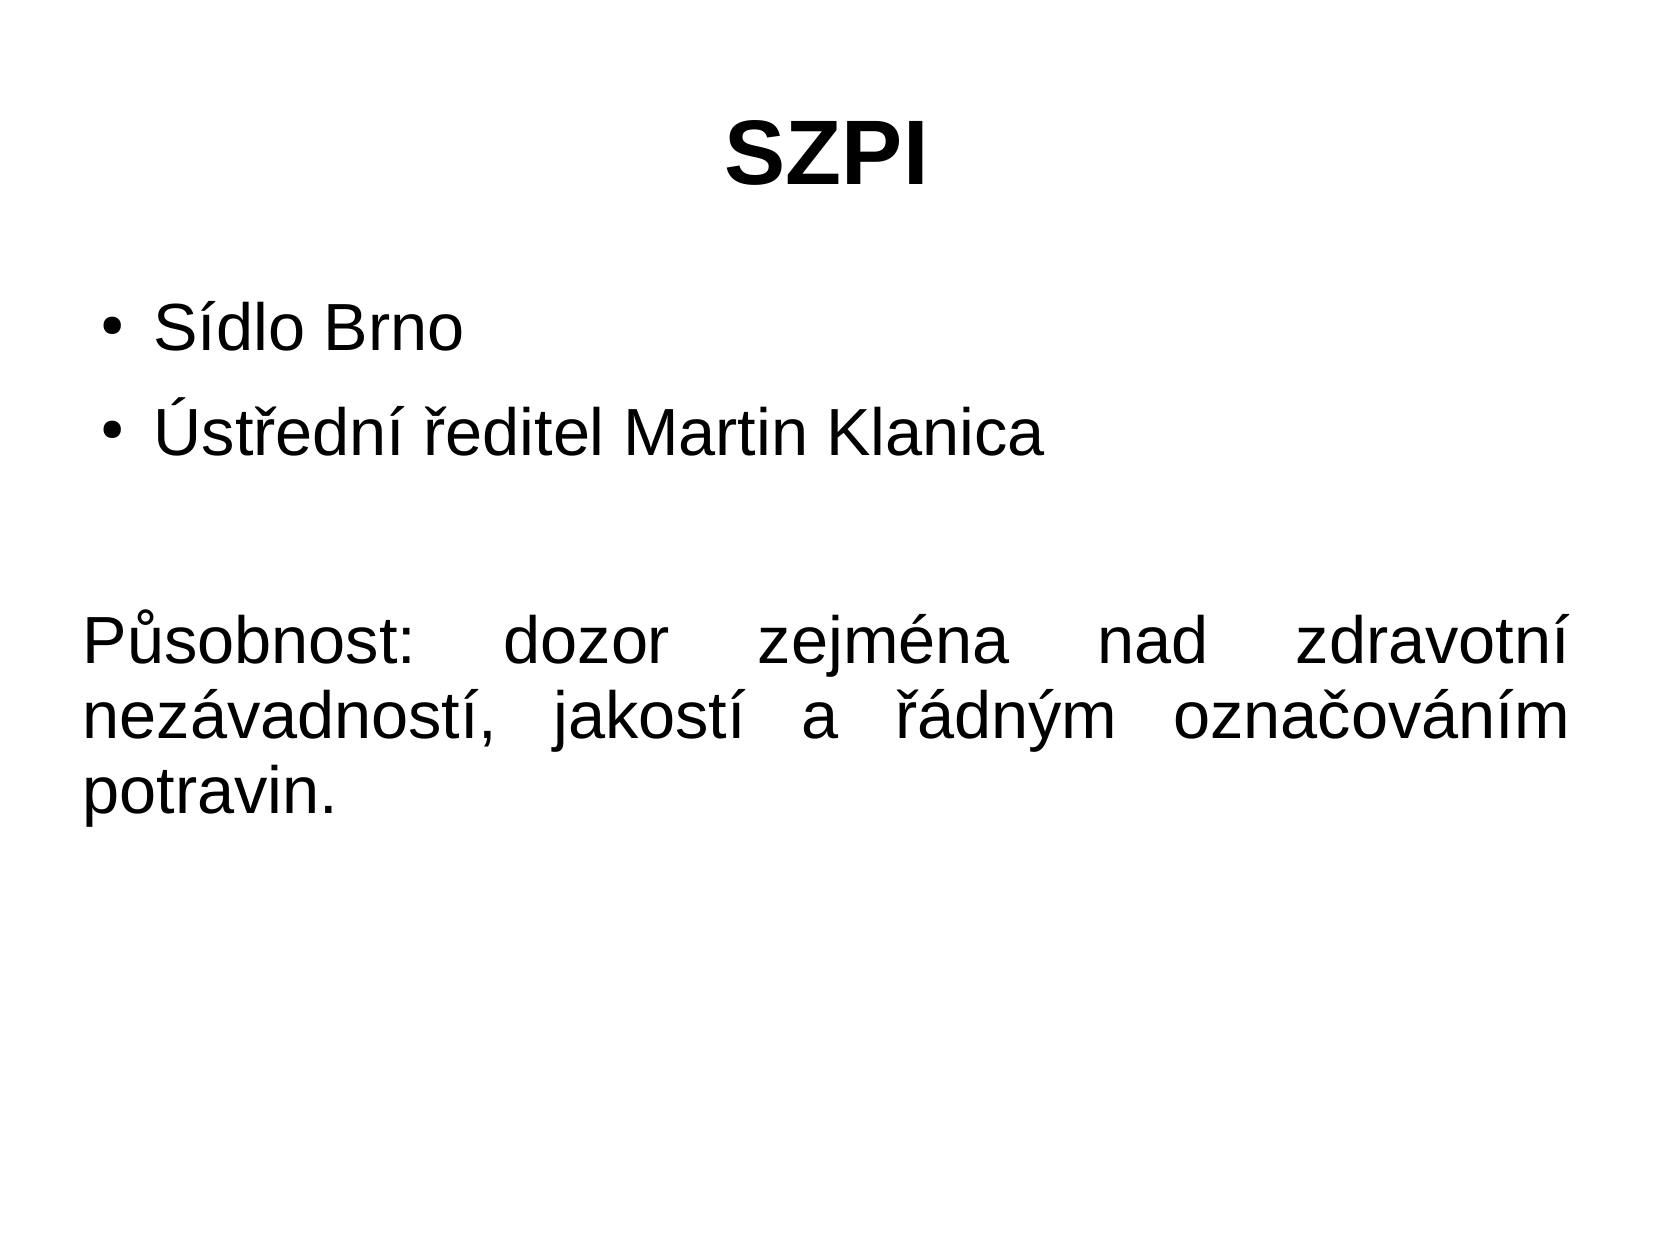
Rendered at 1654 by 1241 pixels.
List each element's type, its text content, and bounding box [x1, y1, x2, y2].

list Sídlo Brno Ústřední ředitel Martin Klanica Působnost: dozor zejména nad zdravotní nezávadností, jakostí a řádným označováním potravin. [82, 290, 1571, 1109]
title SZPI [82, 49, 1571, 257]
